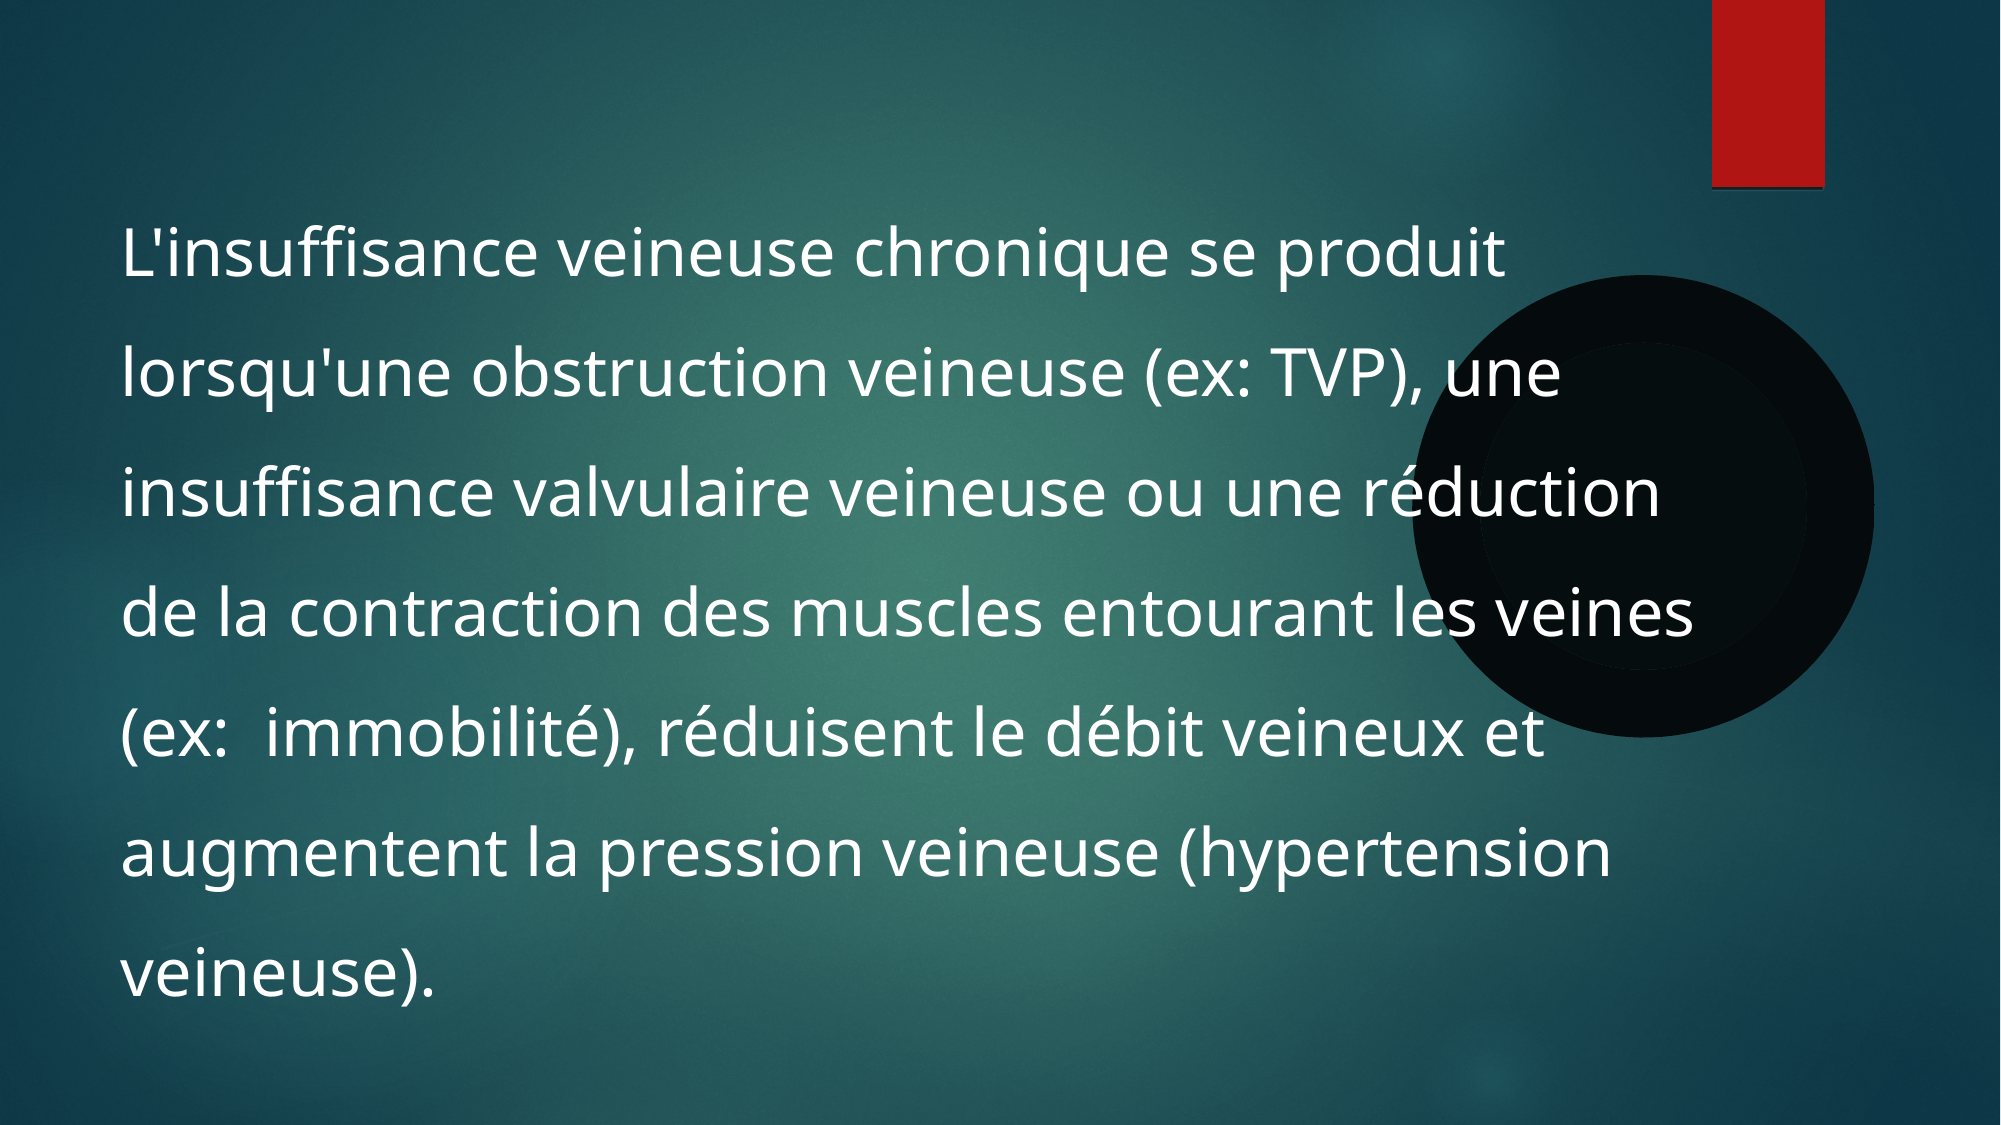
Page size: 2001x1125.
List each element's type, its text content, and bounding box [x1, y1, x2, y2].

list L'insuffisance veineuse chronique se produit lorsqu'une obstruction veineuse (ex: TVP), une insuffisance valvulaire veineuse ou une réduction de la contraction des muscles entourant les veines (ex: immobilité), réduisent le débit veineux et augmentent la pression veineuse (hypertension veineuse). [105, 161, 1767, 1026]
